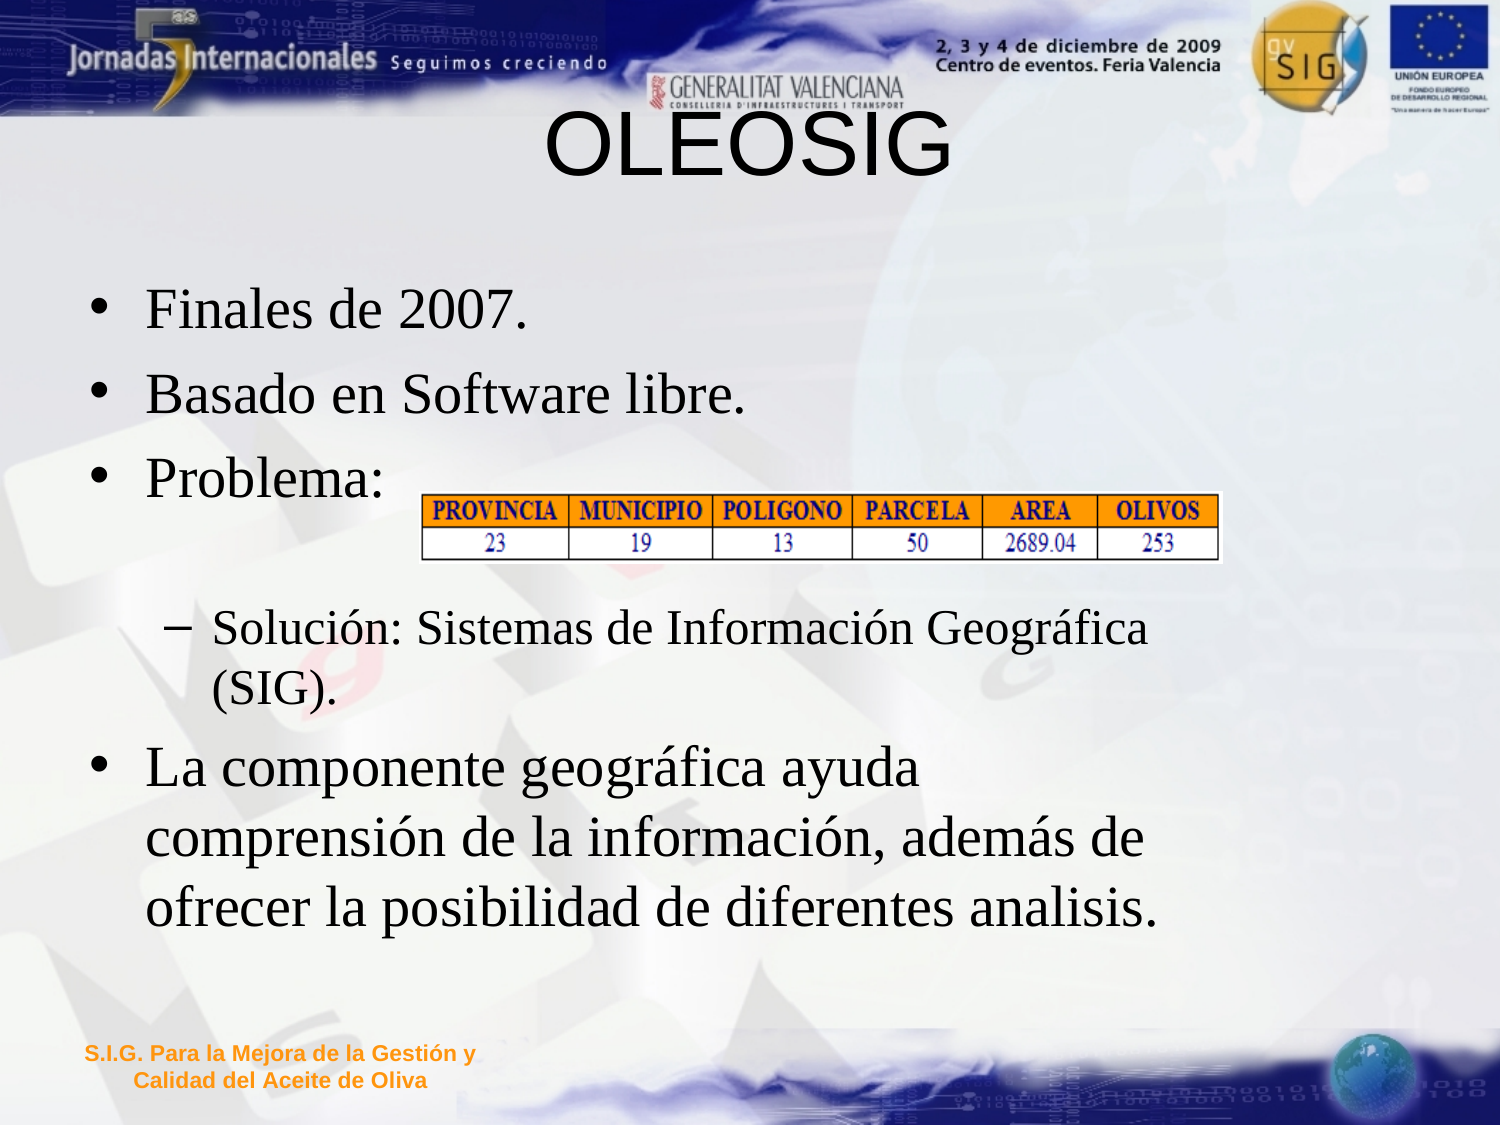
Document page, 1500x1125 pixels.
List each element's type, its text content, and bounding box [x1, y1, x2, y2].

list Finales de 2007. Basado en Software libre. Problema: Solución: Sistemas de Información Geográfica (SIG). La componente geográfica ayuda comprensión de la información, además de ofrecer la posibilidad de diferentes analisis. [75, 262, 1199, 1125]
picture [0, 0, 1500, 1125]
title OLEOSIG [75, 21, 1425, 257]
title S.I.G. Para la Mejora de la Gestión y Calidad del Aceite de Oliva [59, 1003, 502, 1125]
